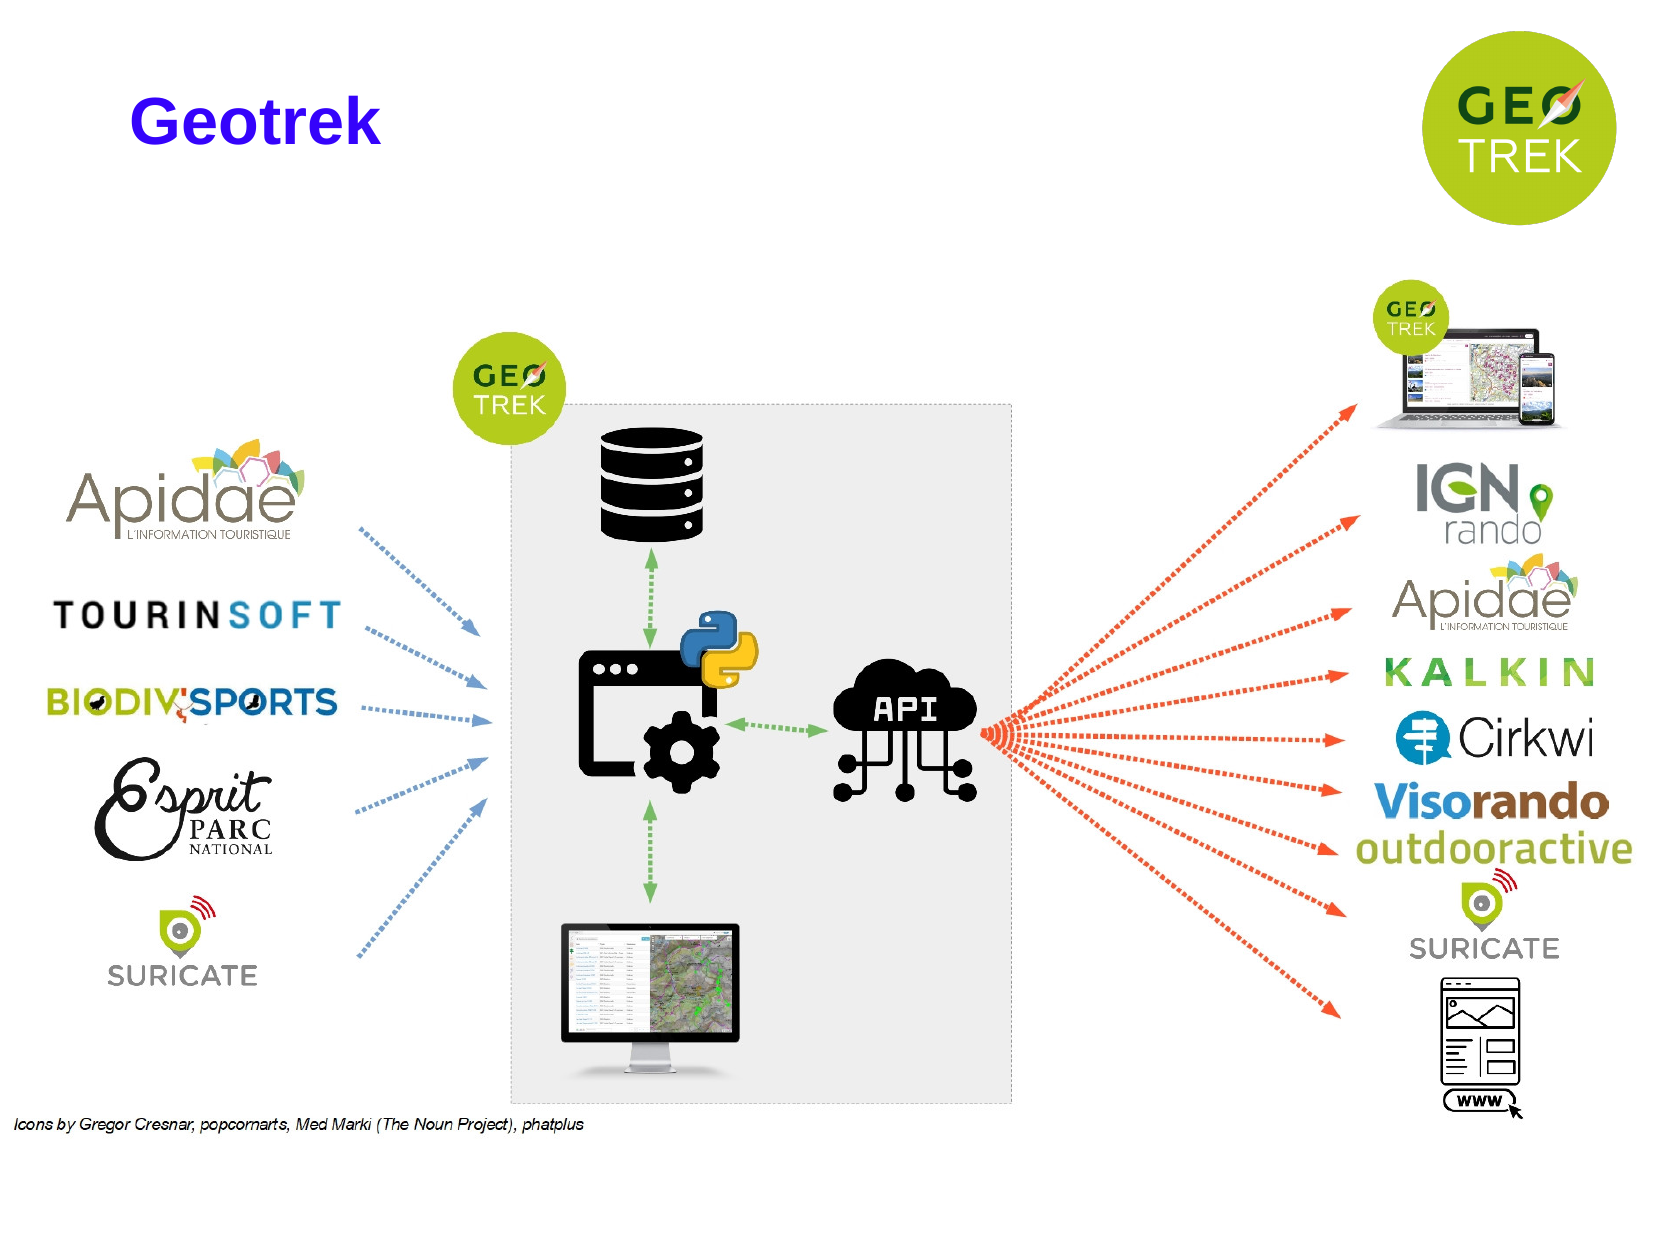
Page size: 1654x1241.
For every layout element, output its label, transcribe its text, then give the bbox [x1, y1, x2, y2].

title Geotrek [129, 11, 1387, 160]
picture [3, 0, 1654, 1148]
